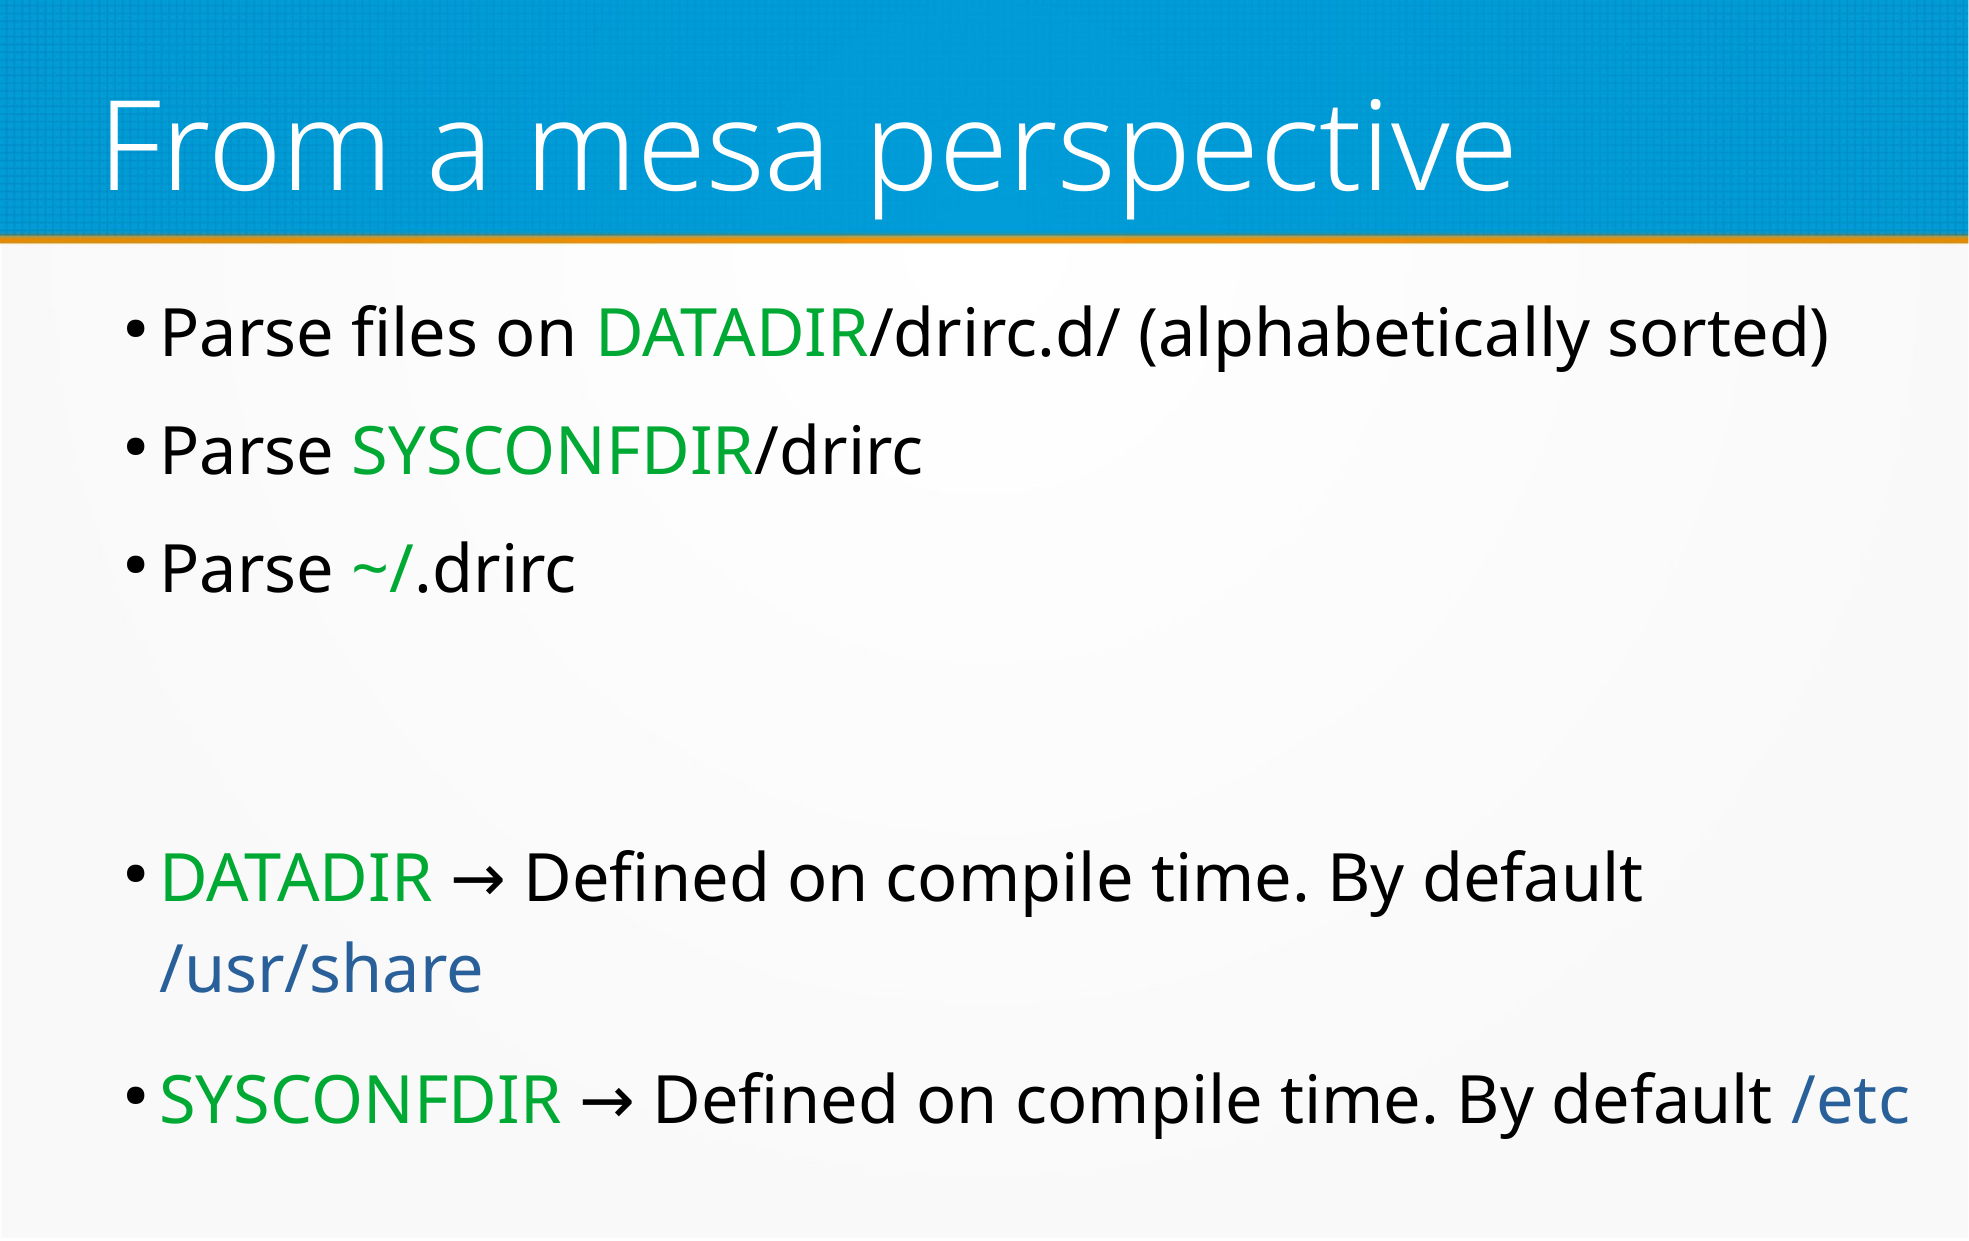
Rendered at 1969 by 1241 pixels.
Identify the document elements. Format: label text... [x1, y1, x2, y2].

text_box Parse ~/.drirc [118, 518, 1961, 615]
text_box Parse files on DATADIR/drirc.d/ (alphabetically sorted) [118, 282, 1961, 379]
picture [0, 233, 1969, 1241]
title From a mesa perspective [98, 19, 1870, 227]
text_box Parse SYSCONFDIR/drirc [118, 400, 1961, 497]
text_box DATADIR → Defined on compile time. By default /usr/share [118, 837, 1961, 1005]
text_box SYSCONFDIR → Defined on compile time. By default /etc [118, 1014, 1961, 1182]
